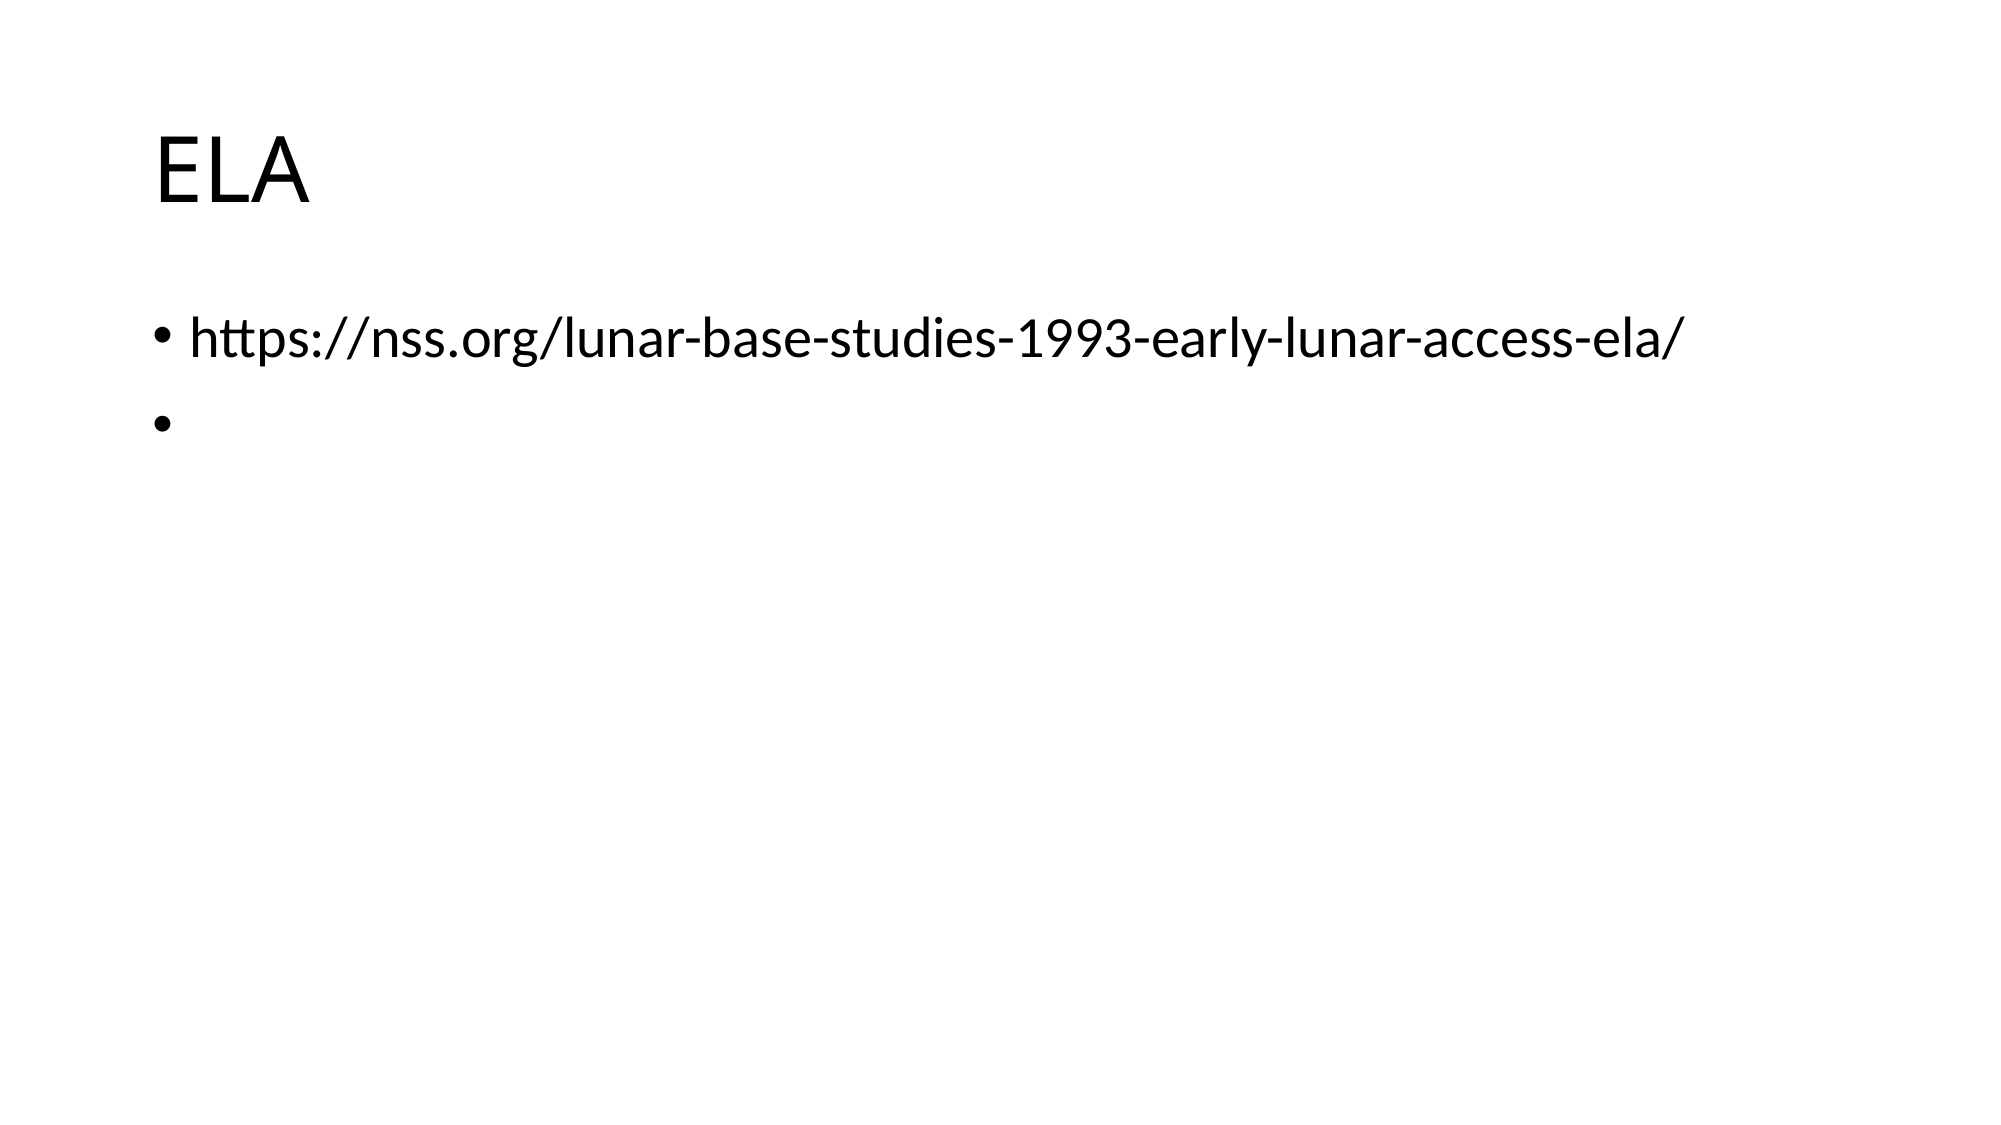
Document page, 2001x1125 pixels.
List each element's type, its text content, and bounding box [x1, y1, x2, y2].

title ELA [137, 59, 1863, 278]
list https://nss.org/lunar-base-studies-1993-early-lunar-access-ela/ [137, 299, 1863, 1014]
